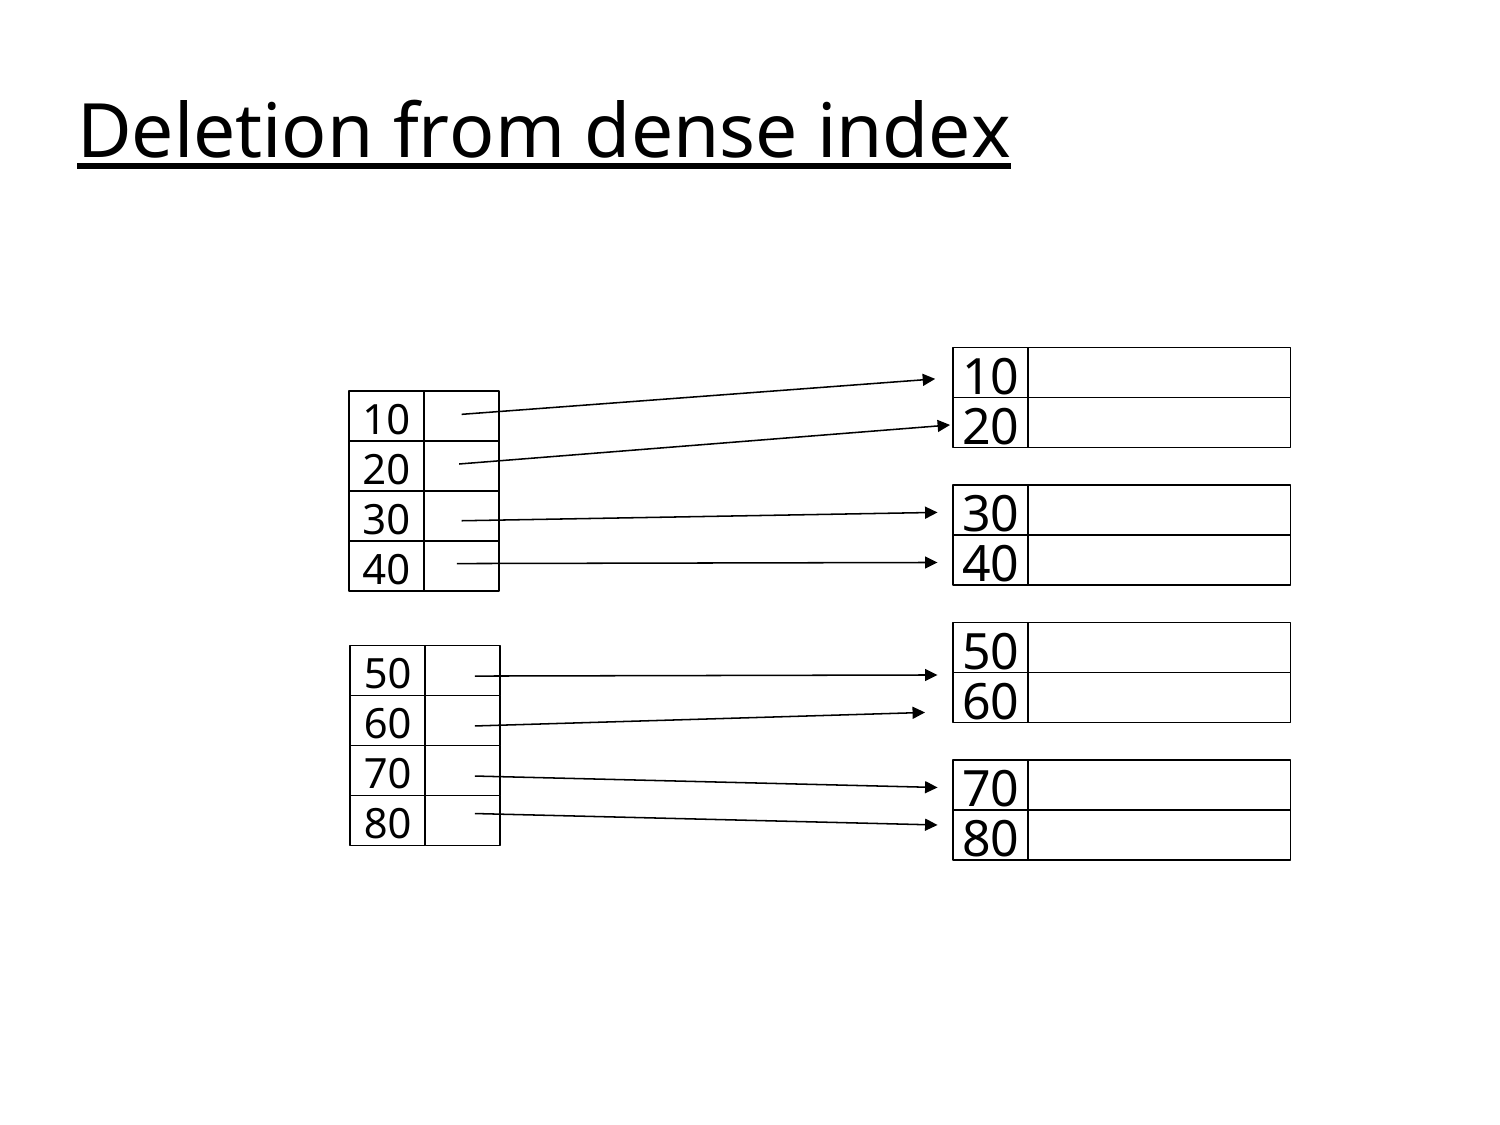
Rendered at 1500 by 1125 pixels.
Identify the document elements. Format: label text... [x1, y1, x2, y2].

text_box 40 [348, 540, 424, 591]
text_box 60 [953, 673, 1028, 723]
text_box 30 [348, 490, 423, 540]
text_box 20 [348, 440, 424, 490]
text_box [1028, 347, 1291, 448]
text_box 30 [953, 485, 1028, 536]
title Deletion from dense index [62, 62, 1338, 188]
text_box [423, 390, 499, 591]
text_box 40 [953, 536, 1028, 586]
text_box 50 [350, 645, 425, 695]
text_box 10 [348, 390, 423, 440]
list [99, 312, 1375, 988]
text_box [1028, 485, 1291, 586]
text_box 10 [953, 347, 1028, 398]
text_box 20 [953, 398, 1028, 448]
text_box [1028, 760, 1291, 861]
text_box 70 [350, 745, 425, 795]
text_box 50 [953, 622, 1028, 673]
text_box [425, 645, 501, 846]
text_box [1028, 622, 1291, 723]
text_box 80 [953, 811, 1028, 861]
text_box 60 [350, 695, 426, 745]
text_box 80 [350, 795, 426, 846]
text_box 70 [953, 760, 1028, 811]
